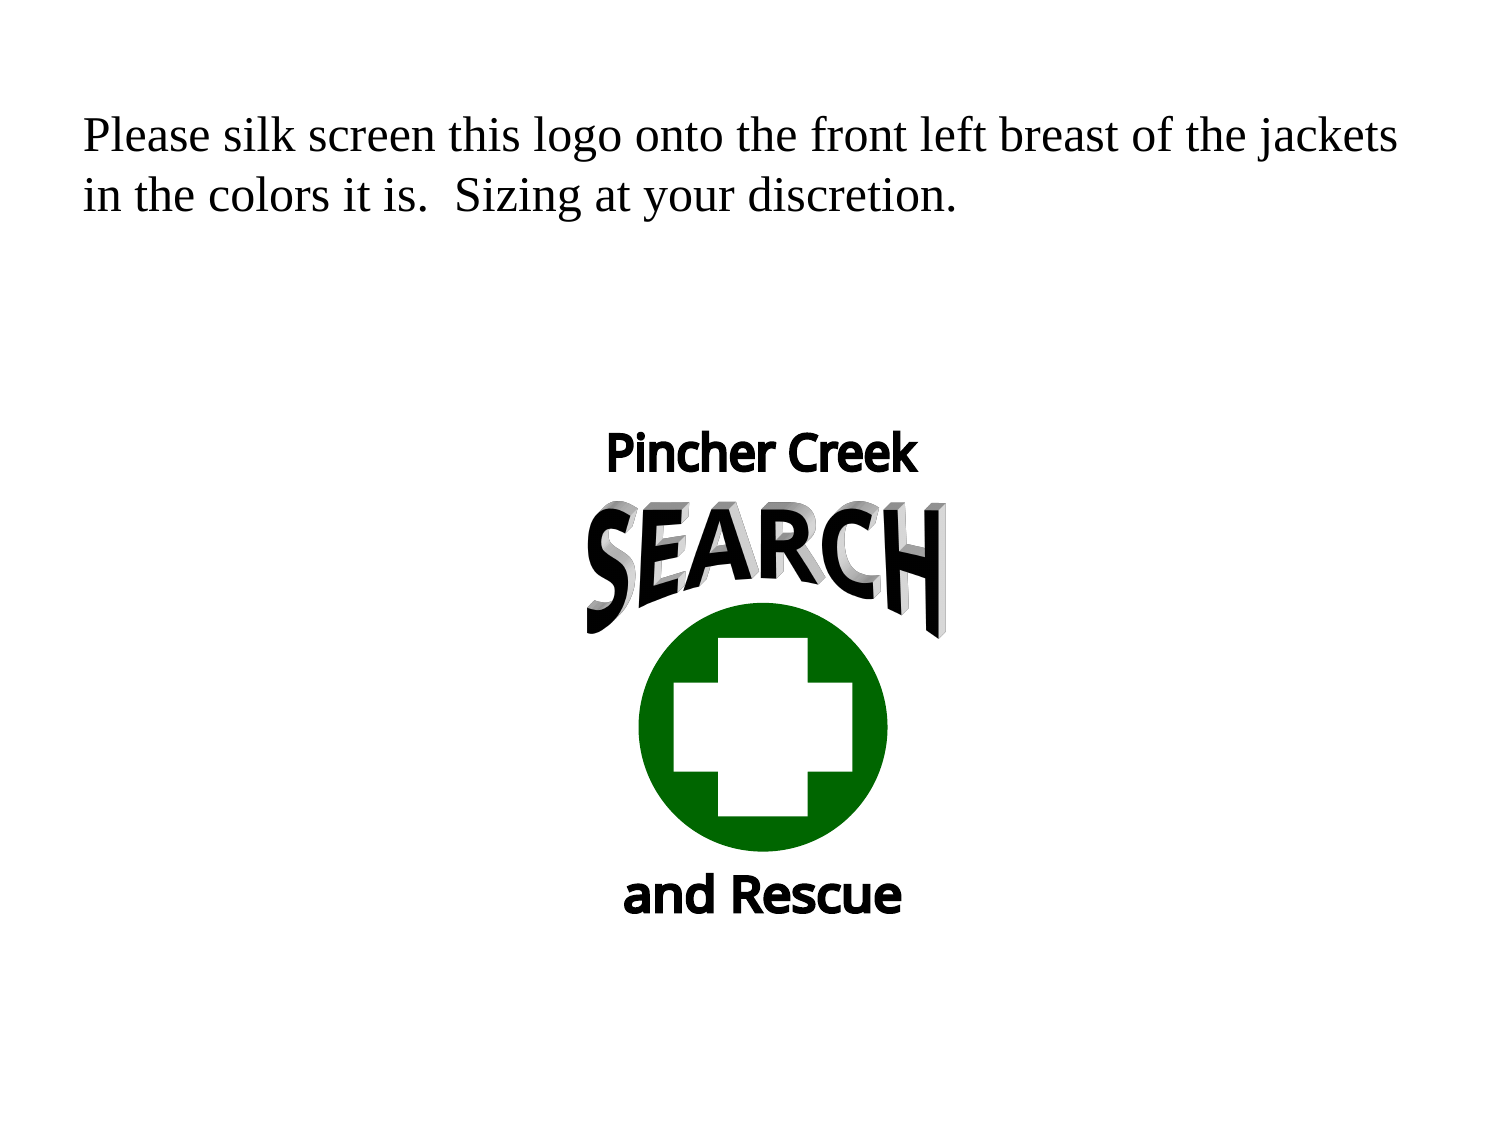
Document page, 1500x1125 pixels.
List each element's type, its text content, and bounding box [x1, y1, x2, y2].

text_box and Rescue [845, 885, 869, 913]
text_box Pincher Creek [790, 433, 817, 471]
text_box and Rescue [765, 884, 789, 913]
text_box and Rescue [625, 885, 649, 913]
text_box Pincher Creek [759, 442, 775, 471]
text_box Pincher Creek [703, 432, 725, 471]
text_box and Rescue [819, 884, 840, 913]
text_box [638, 602, 888, 852]
text_box and Rescue [876, 884, 900, 913]
text_box and Rescue [687, 874, 713, 913]
text_box Pincher Creek [821, 442, 837, 471]
text_box Pincher Creek [839, 442, 862, 471]
text_box Pincher Creek [650, 442, 673, 471]
text_box Pincher Creek [866, 442, 889, 471]
text_box and Rescue [656, 884, 681, 912]
text_box and Rescue [734, 876, 762, 912]
text_box Pincher Creek [894, 432, 916, 471]
text_box Please silk screen this logo onto the front left breast of the jackets in the colors it is. Sizing at your discretion. [68, 94, 1415, 230]
text_box Pincher Creek [610, 434, 633, 471]
text_box and Rescue [794, 884, 814, 913]
text_box Pincher Creek [731, 442, 754, 471]
text_box Pincher Creek [679, 442, 698, 471]
